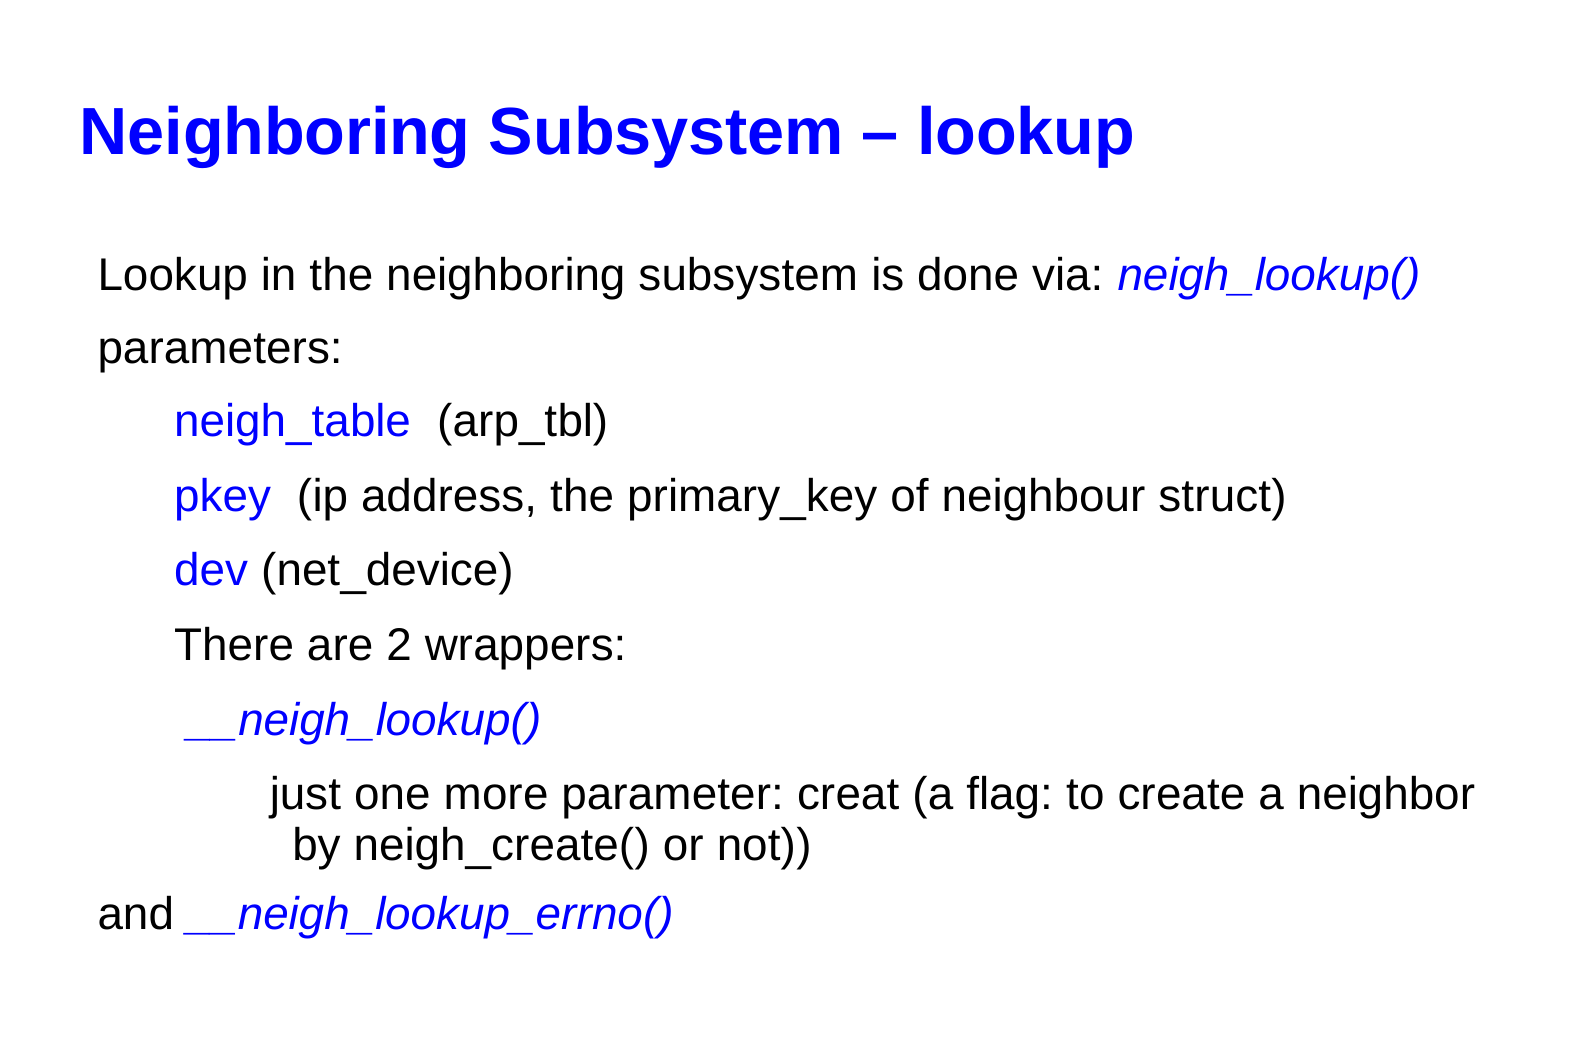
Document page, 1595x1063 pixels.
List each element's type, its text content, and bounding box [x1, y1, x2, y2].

list Lookup in the neighboring subsystem is done via: neigh_lookup() parameters: neigh_table (arp_tbl) pkey (ip address, the primary_key of neighbour struct) dev (net_device) There are 2 wrappers: __neigh_lookup() just one more parameter: creat (a flag: to create a neighbor by neigh_create() or not)) and __neigh_lookup_errno() [79, 248, 1515, 1002]
title Neighboring Subsystem – lookup [79, 49, 1515, 213]
